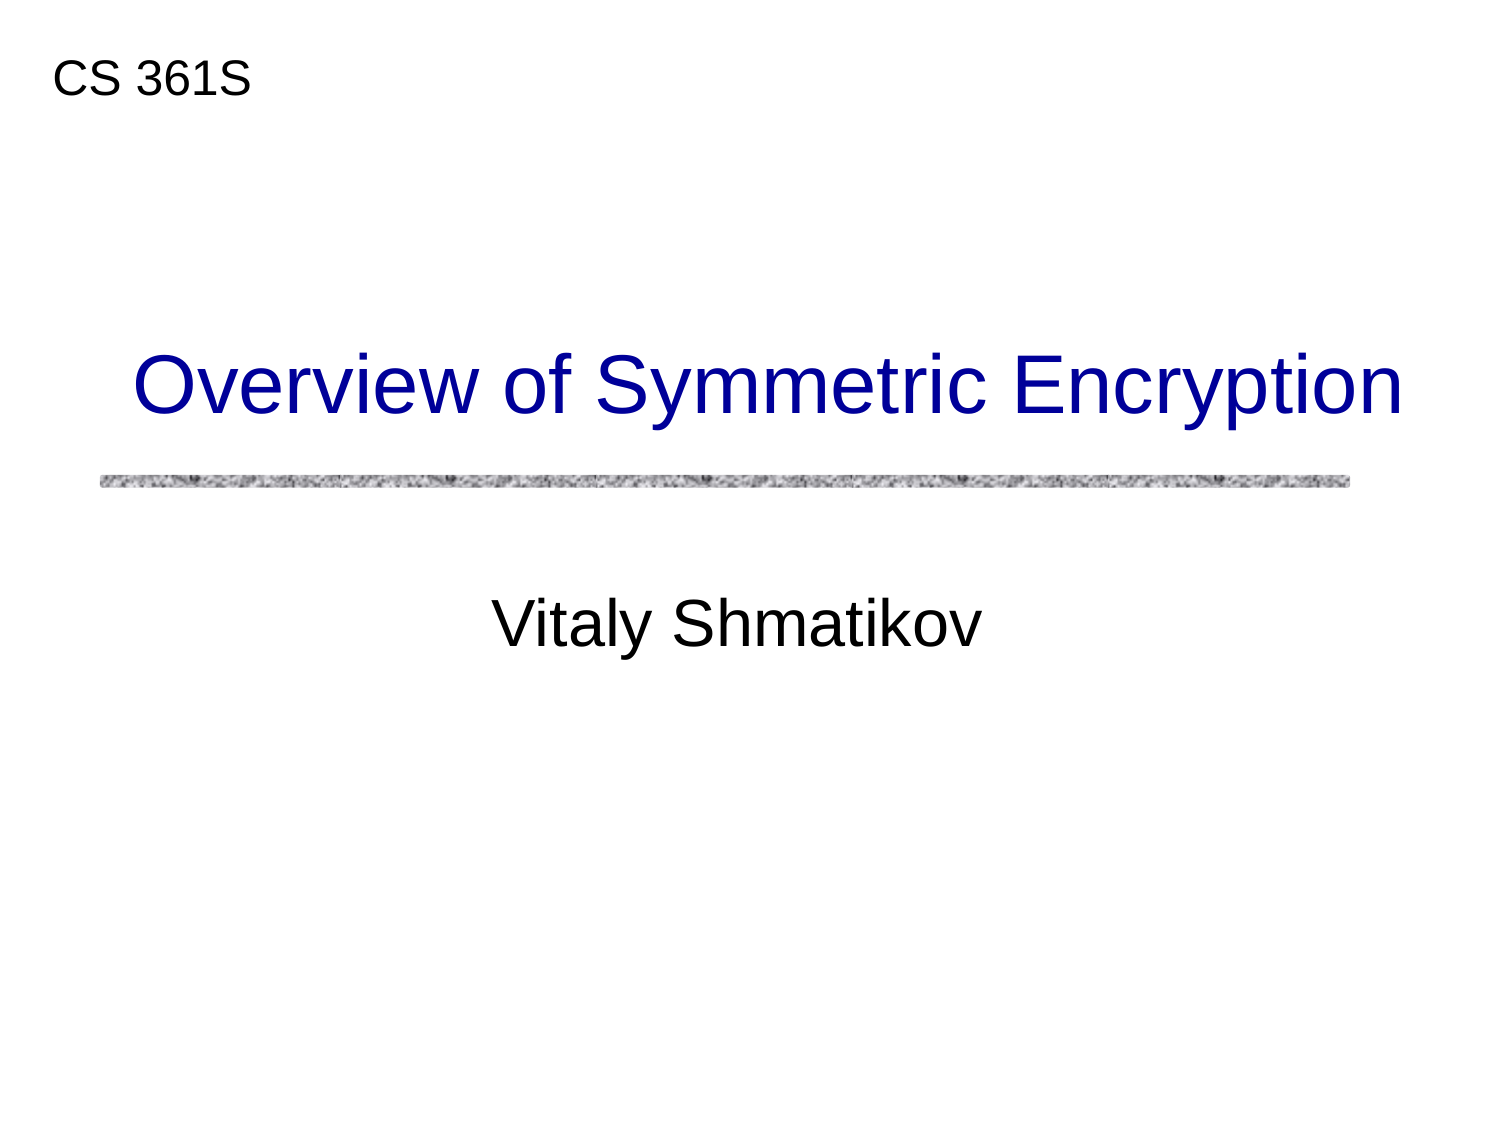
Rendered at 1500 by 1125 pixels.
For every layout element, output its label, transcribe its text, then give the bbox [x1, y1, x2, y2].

picture [99, 474, 1351, 488]
text_box CS 361S [37, 37, 301, 113]
title Overview of Symmetric Encryption [99, 174, 1438, 438]
subtitle Vitaly Shmatikov [449, 571, 1025, 697]
